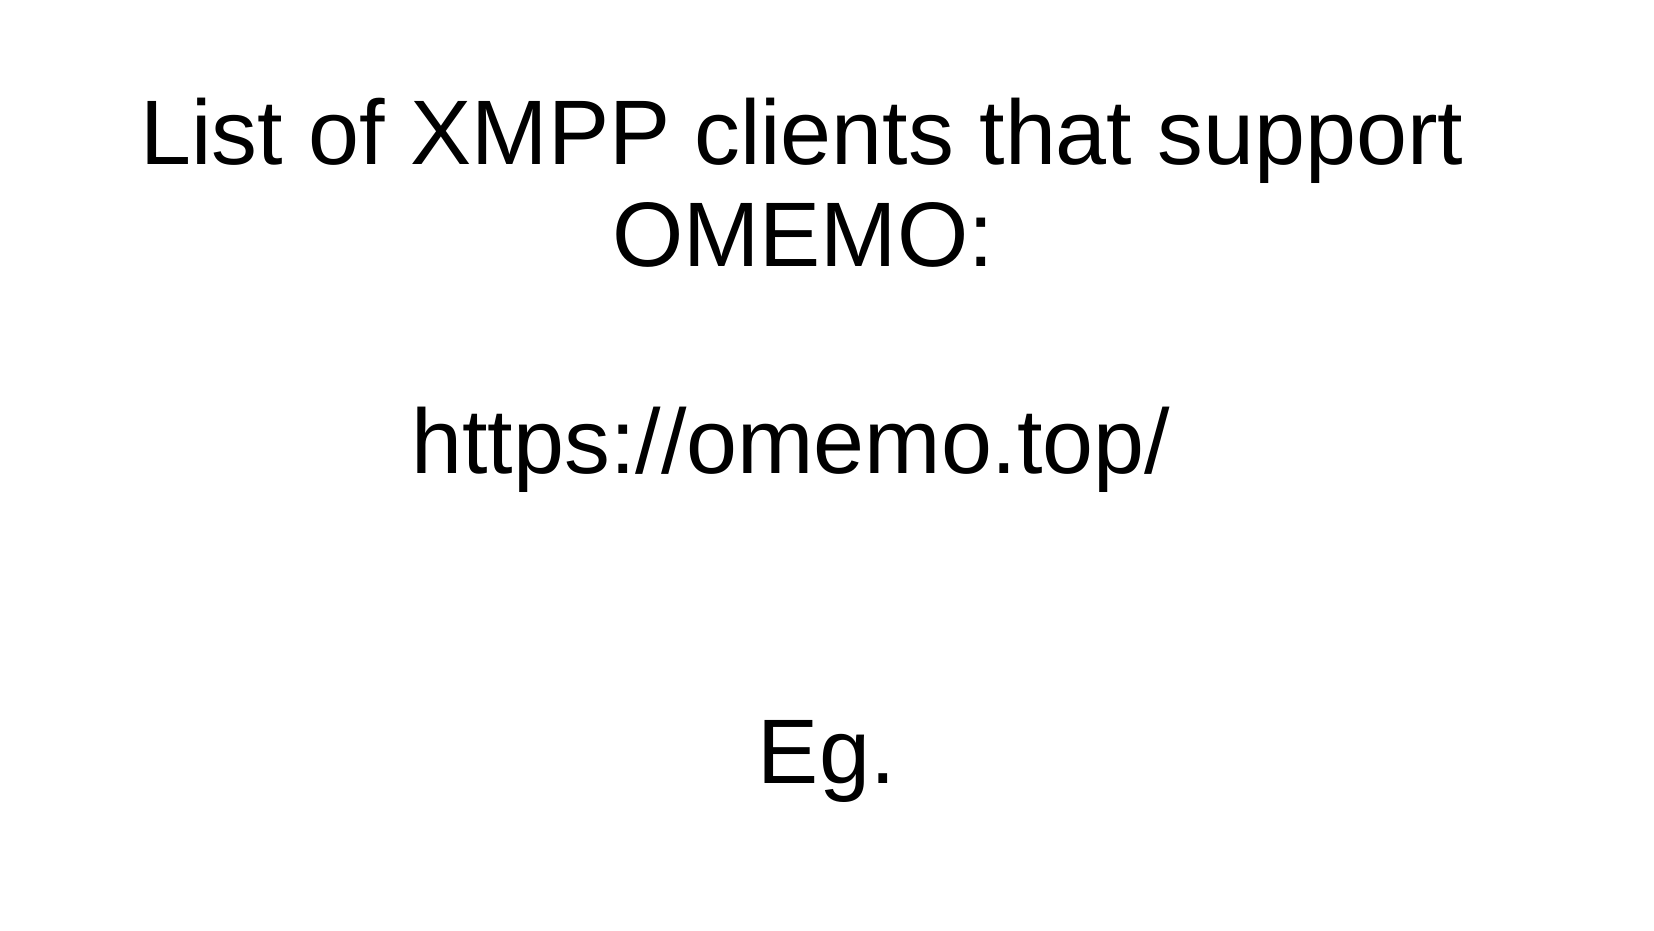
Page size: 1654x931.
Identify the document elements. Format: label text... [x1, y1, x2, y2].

title List of XMPP clients that support OMEMO: [59, 81, 1548, 287]
title Eg. [82, 674, 1571, 830]
title https://omemo.top/ [47, 364, 1536, 520]
